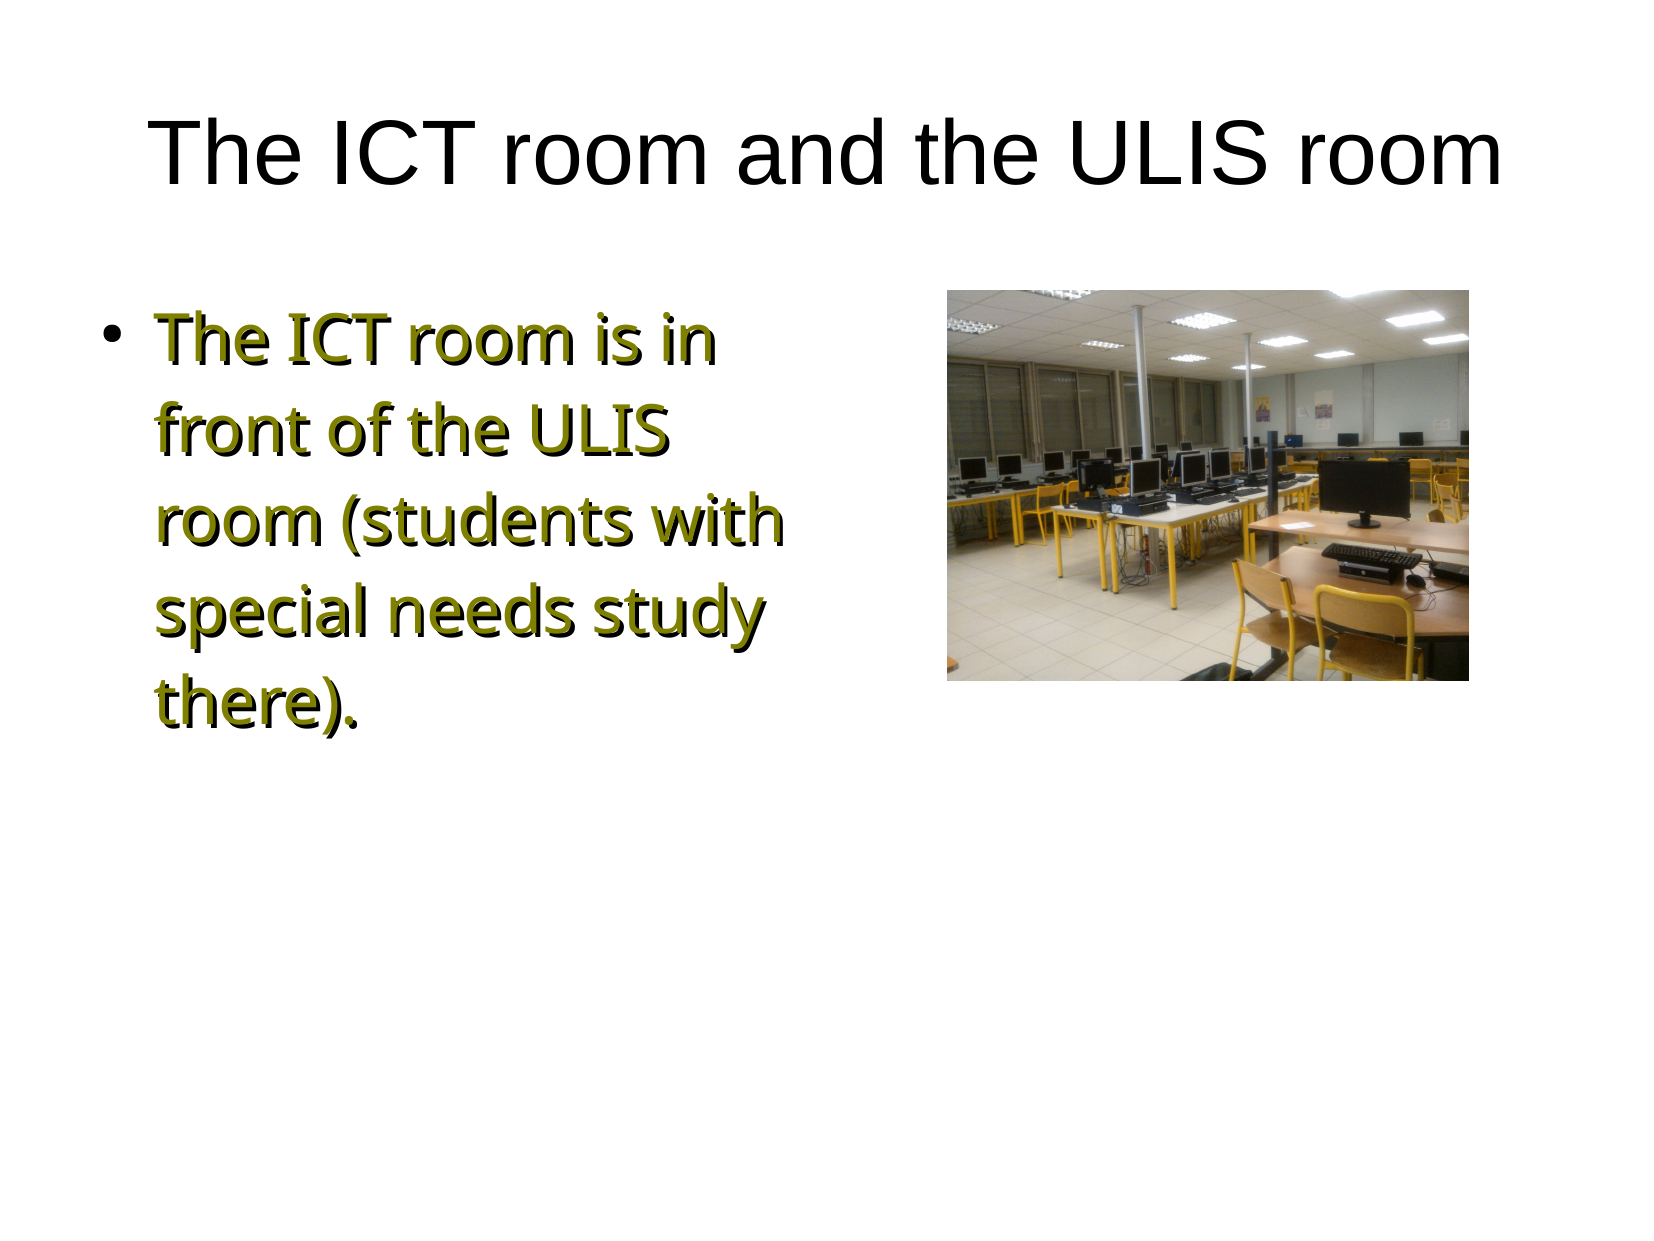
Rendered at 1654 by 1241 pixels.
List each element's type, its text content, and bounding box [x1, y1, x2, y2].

list The ICT room is in front of the ULIS room (students with special needs study there). [82, 290, 809, 1109]
title The ICT room and the ULIS room [82, 49, 1571, 257]
picture [947, 290, 1469, 681]
